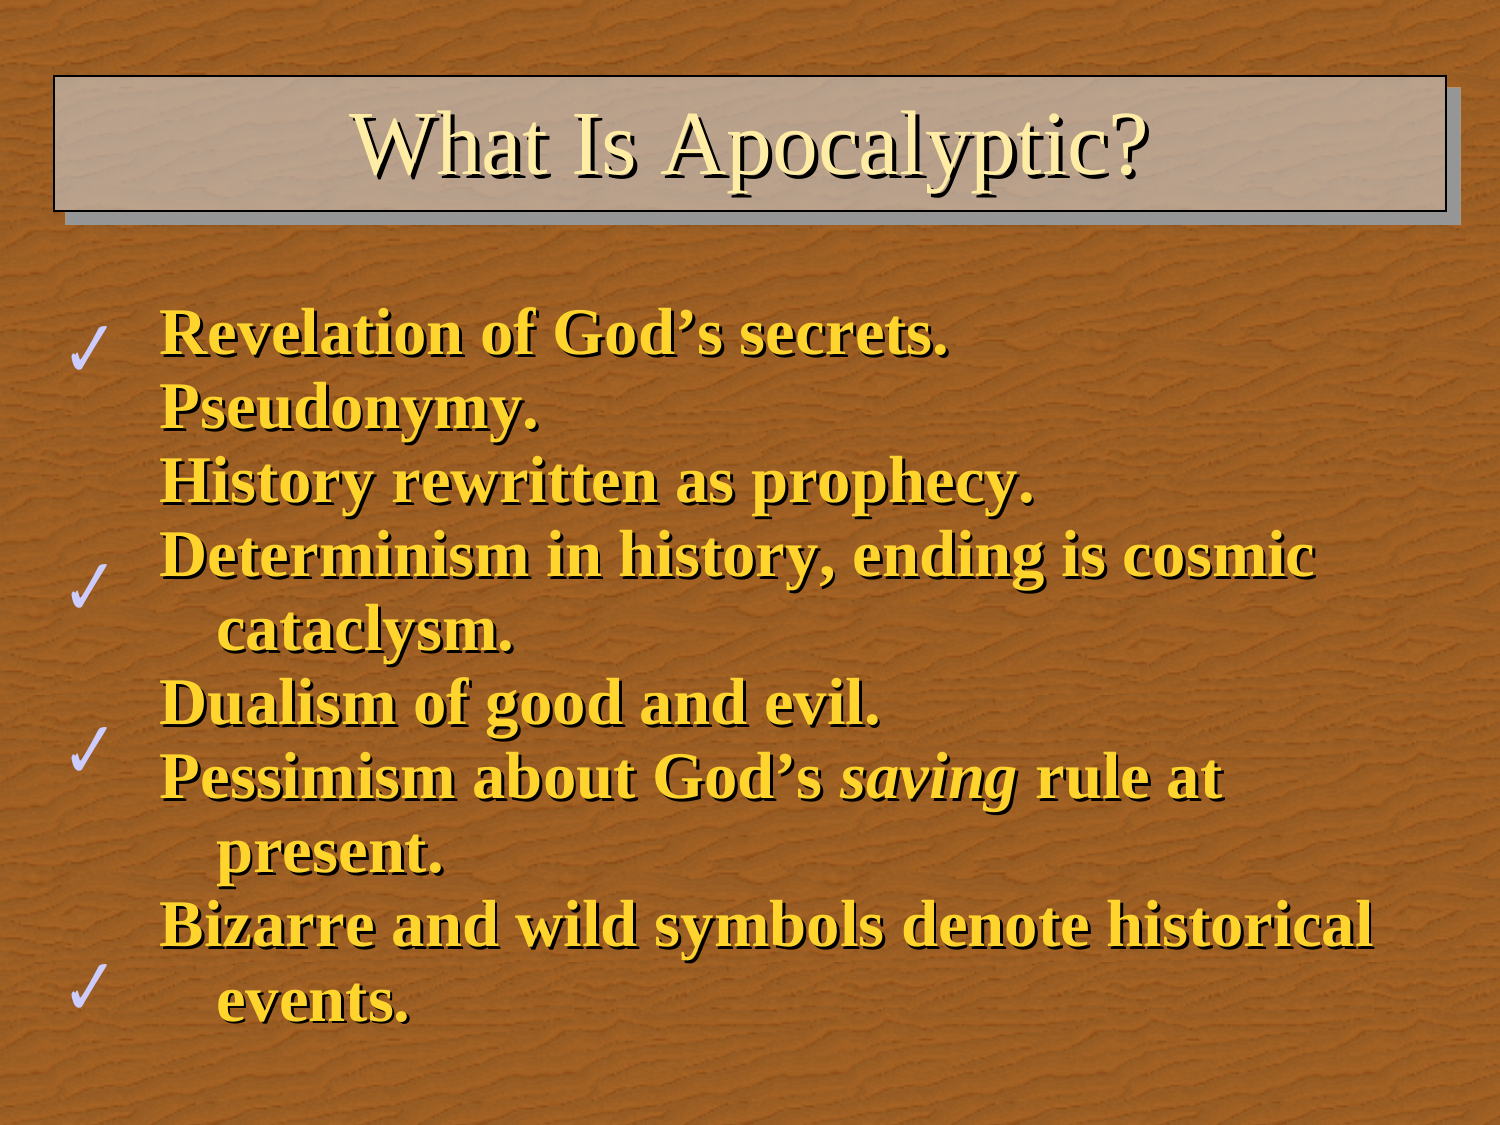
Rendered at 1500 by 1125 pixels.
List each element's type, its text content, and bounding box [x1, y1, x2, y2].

title What Is Apocalyptic? [65, 85, 1435, 203]
text_box ✔ [52, 687, 158, 793]
list Revelation of God’s secrets. Pseudonymy. History rewritten as prophecy. Determinism in history, ending is cosmic cataclysm. Dualism of good and evil. Pessimism about God’s saving rule at present. Bizarre and wild symbols denote historical events. [144, 287, 1448, 1075]
text_box ✔ [52, 924, 158, 1031]
text_box ✔ [52, 287, 158, 393]
picture [0, 0, 1500, 1125]
text_box ✔ [52, 524, 158, 631]
